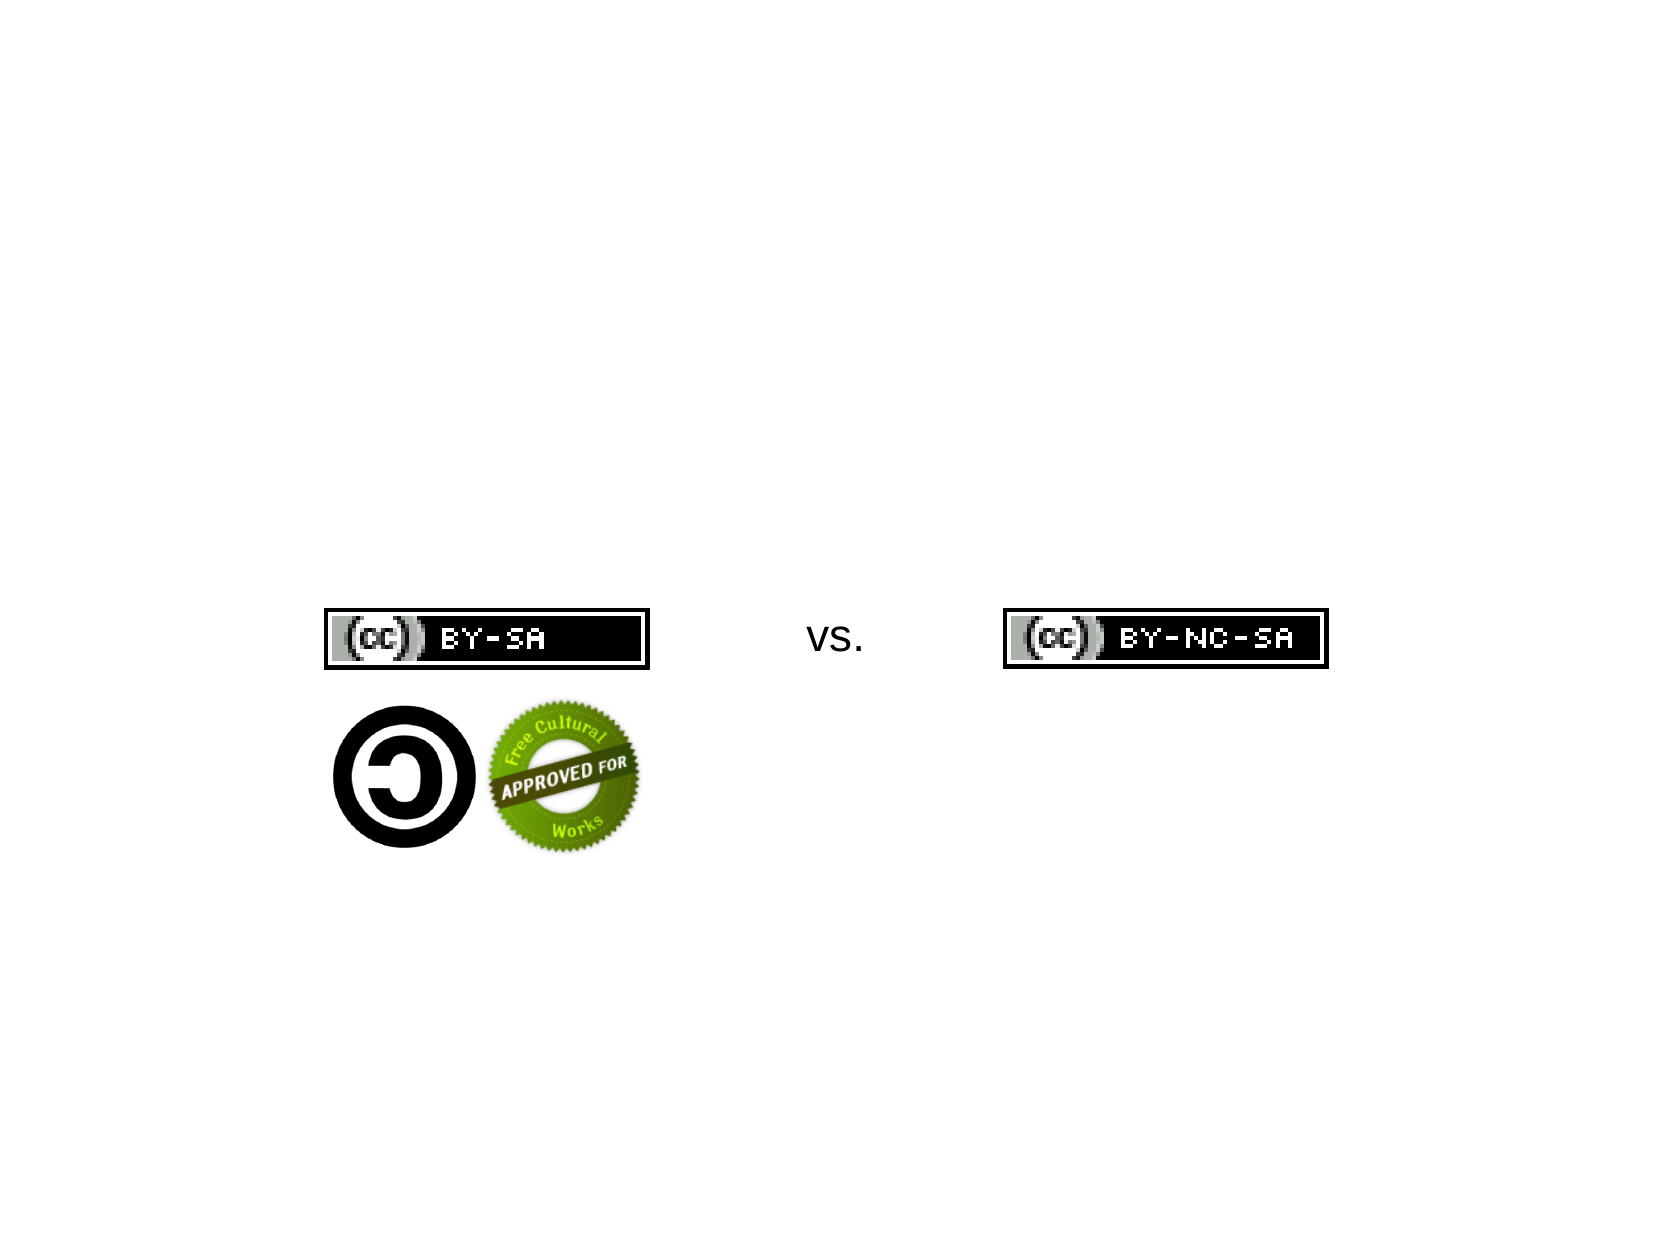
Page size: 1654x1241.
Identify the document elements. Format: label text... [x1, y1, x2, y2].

picture [324, 608, 650, 670]
picture [324, 696, 644, 857]
text_box vs. [791, 602, 880, 686]
picture [1003, 608, 1329, 670]
